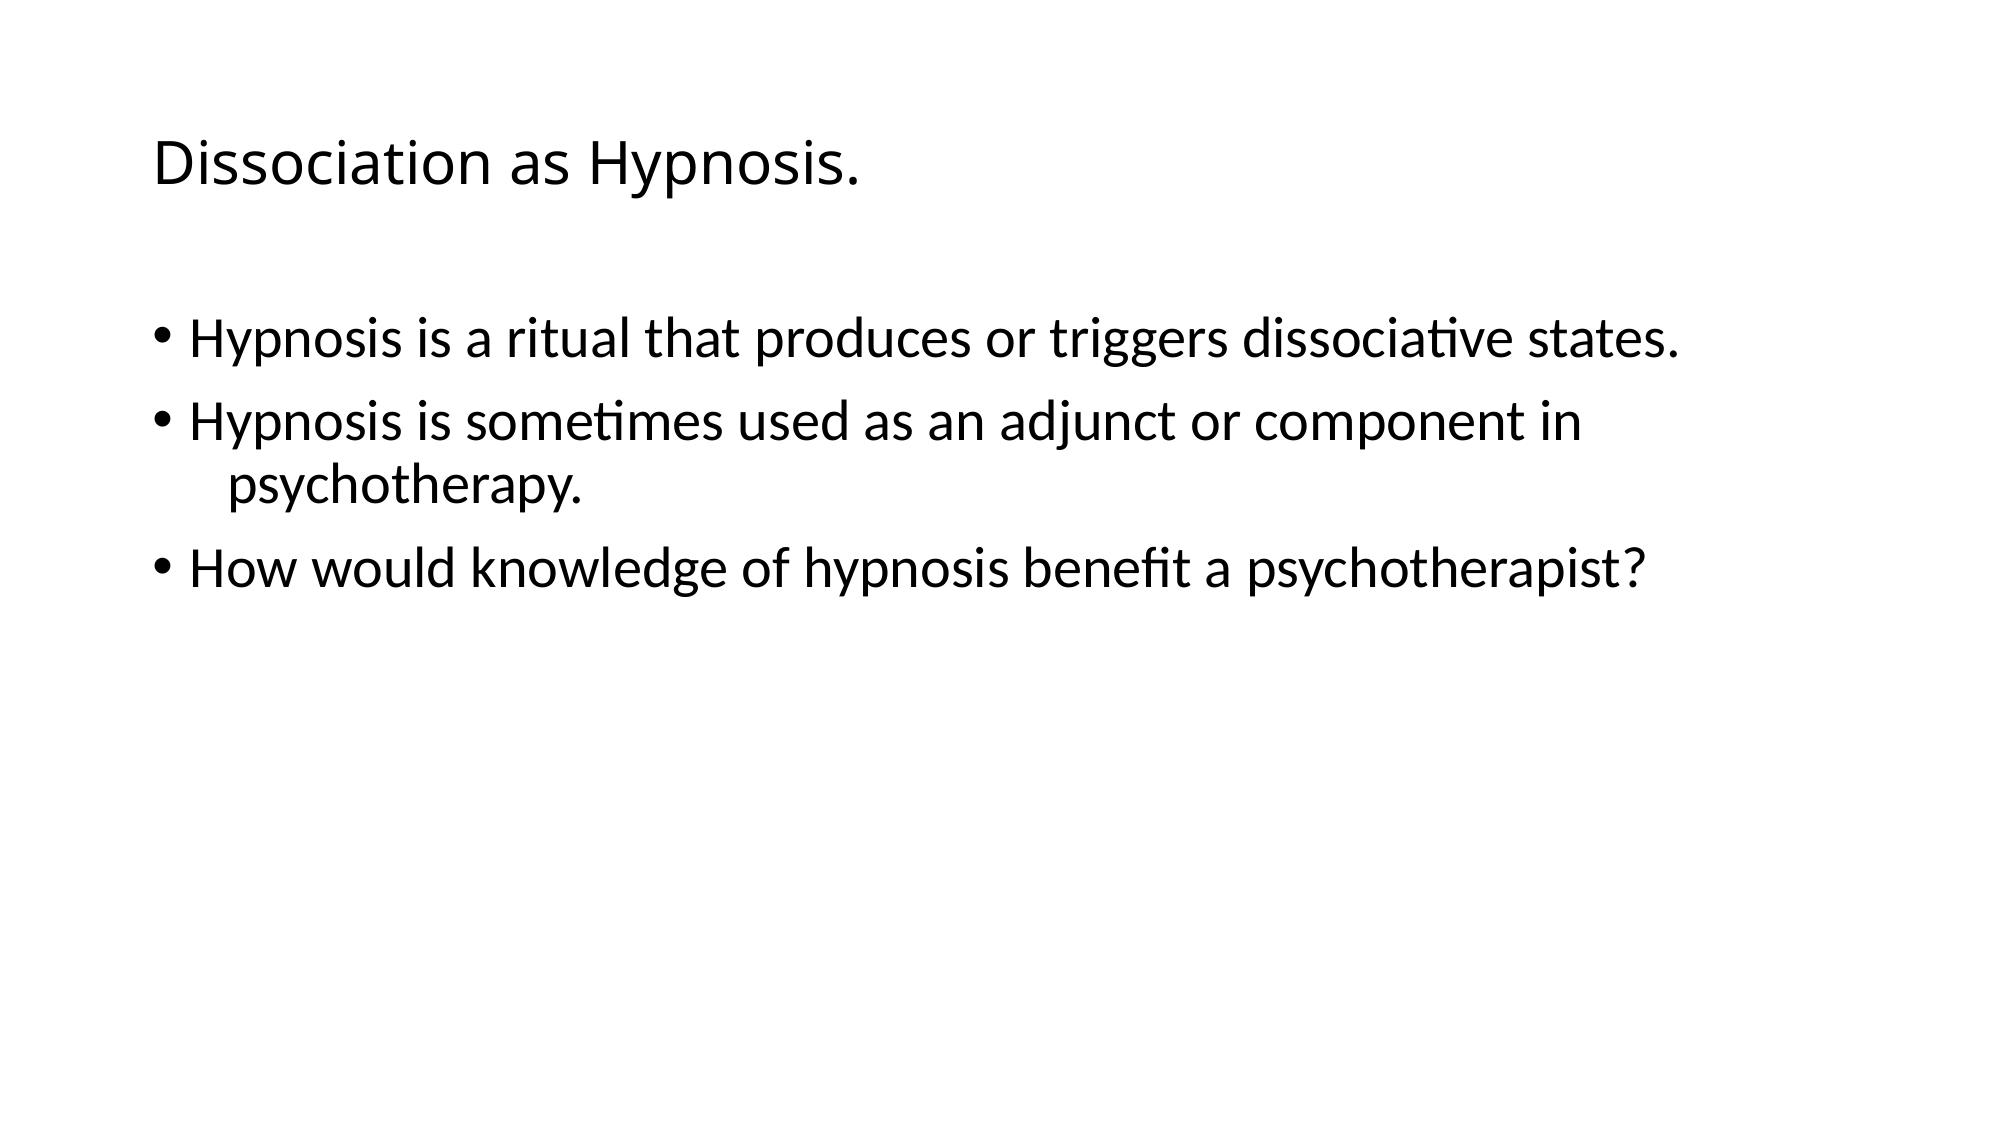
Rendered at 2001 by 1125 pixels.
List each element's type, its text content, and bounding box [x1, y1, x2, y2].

title Dissociation as Hypnosis. [137, 59, 1863, 278]
list Hypnosis is a ritual that produces or triggers dissociative states. Hypnosis is sometimes used as an adjunct or component in psychotherapy. How would knowledge of hypnosis benefit a psychotherapist? [137, 299, 1863, 1014]
